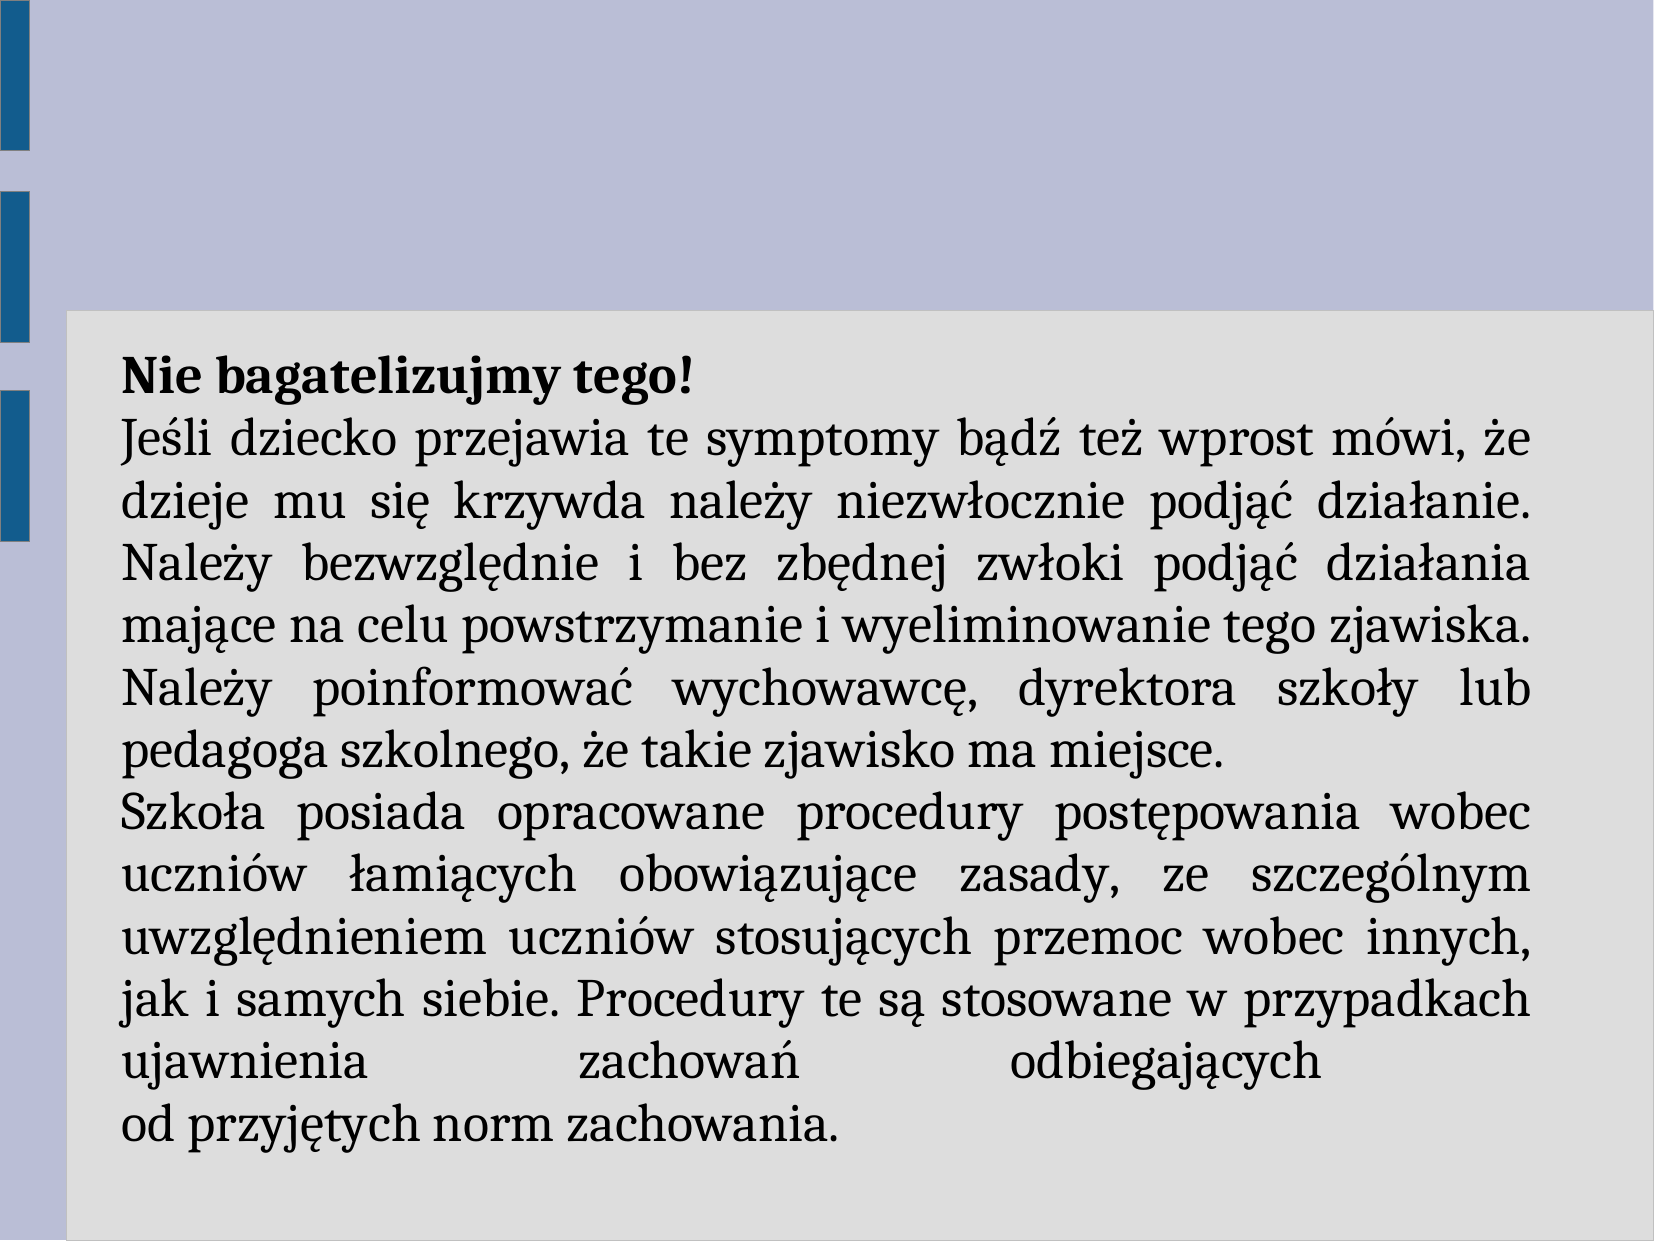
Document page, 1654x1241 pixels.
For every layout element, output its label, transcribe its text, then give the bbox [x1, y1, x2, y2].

list Nie bagatelizujmy tego! Jeśli dziecko przejawia te symptomy bądź też wprost mówi, że dzieje mu się krzywda należy niezwłocznie podjąć działanie. Należy bezwzględnie i bez zbędnej zwłoki podjąć działania mające na celu powstrzymanie i wyeliminowanie tego zjawiska. Należy poinformować wychowawcę, dyrektora szkoły lub pedagoga szkolnego, że takie zjawisko ma miejsce. Szkoła posiada opracowane procedury postępowania wobec uczniów łamiących obowiązujące zasady, ze szczególnym uwzględnieniem uczniów stosujących przemoc wobec innych, jak i samych siebie. Procedury te są stosowane w przypadkach ujawnienia zachowań odbiegających od przyjętych norm zachowania. [121, 344, 1534, 1234]
